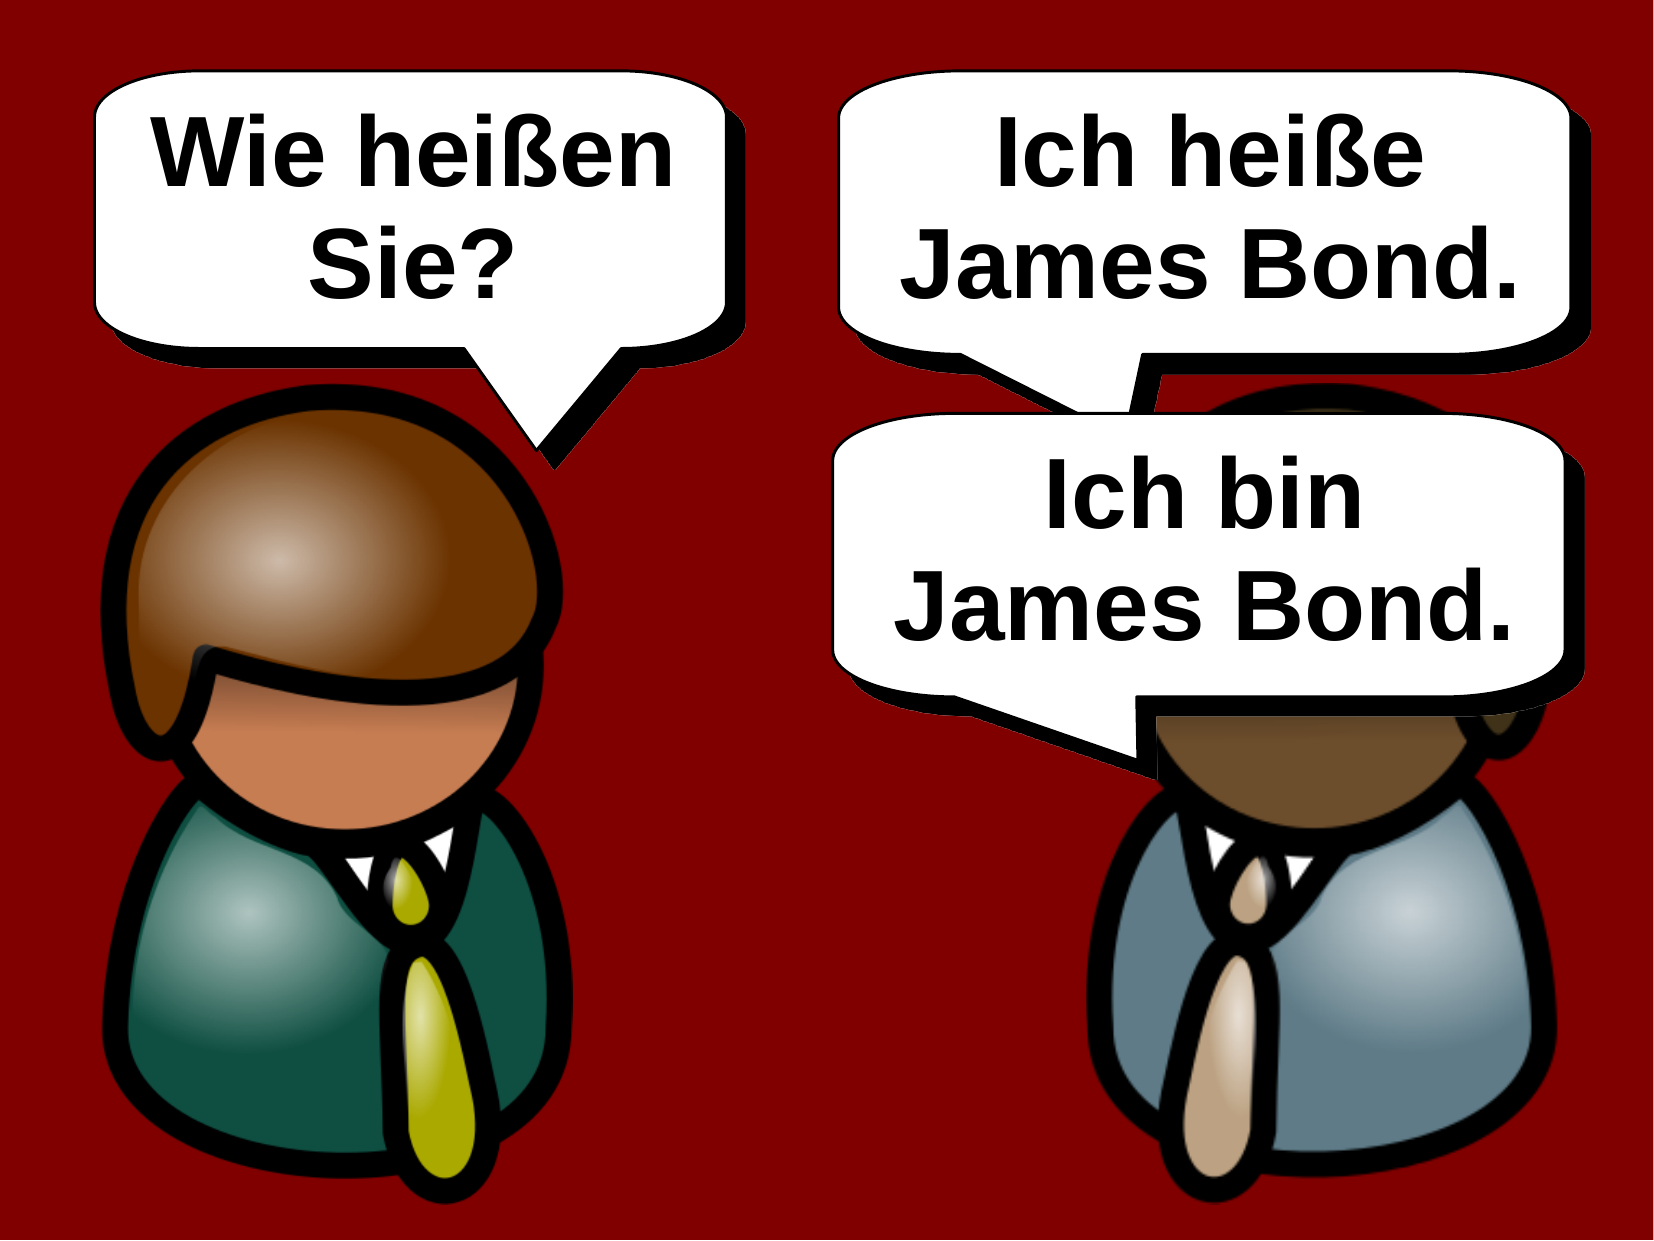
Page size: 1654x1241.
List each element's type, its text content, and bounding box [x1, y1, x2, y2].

text_box [859, 337, 1544, 431]
text_box [721, 102, 727, 318]
text_box Ich heiße James Bond. [832, 88, 1589, 337]
text_box [117, 70, 704, 88]
picture [1086, 383, 1560, 431]
picture [1086, 680, 1560, 1205]
text_box Ich bin James Bond. [826, 431, 1583, 680]
text_box [94, 96, 106, 324]
text_box [861, 680, 1537, 761]
text_box [866, 70, 1543, 88]
picture [100, 383, 573, 1205]
text_box [130, 337, 691, 451]
text_box Wie heißen Sie? [106, 88, 721, 337]
